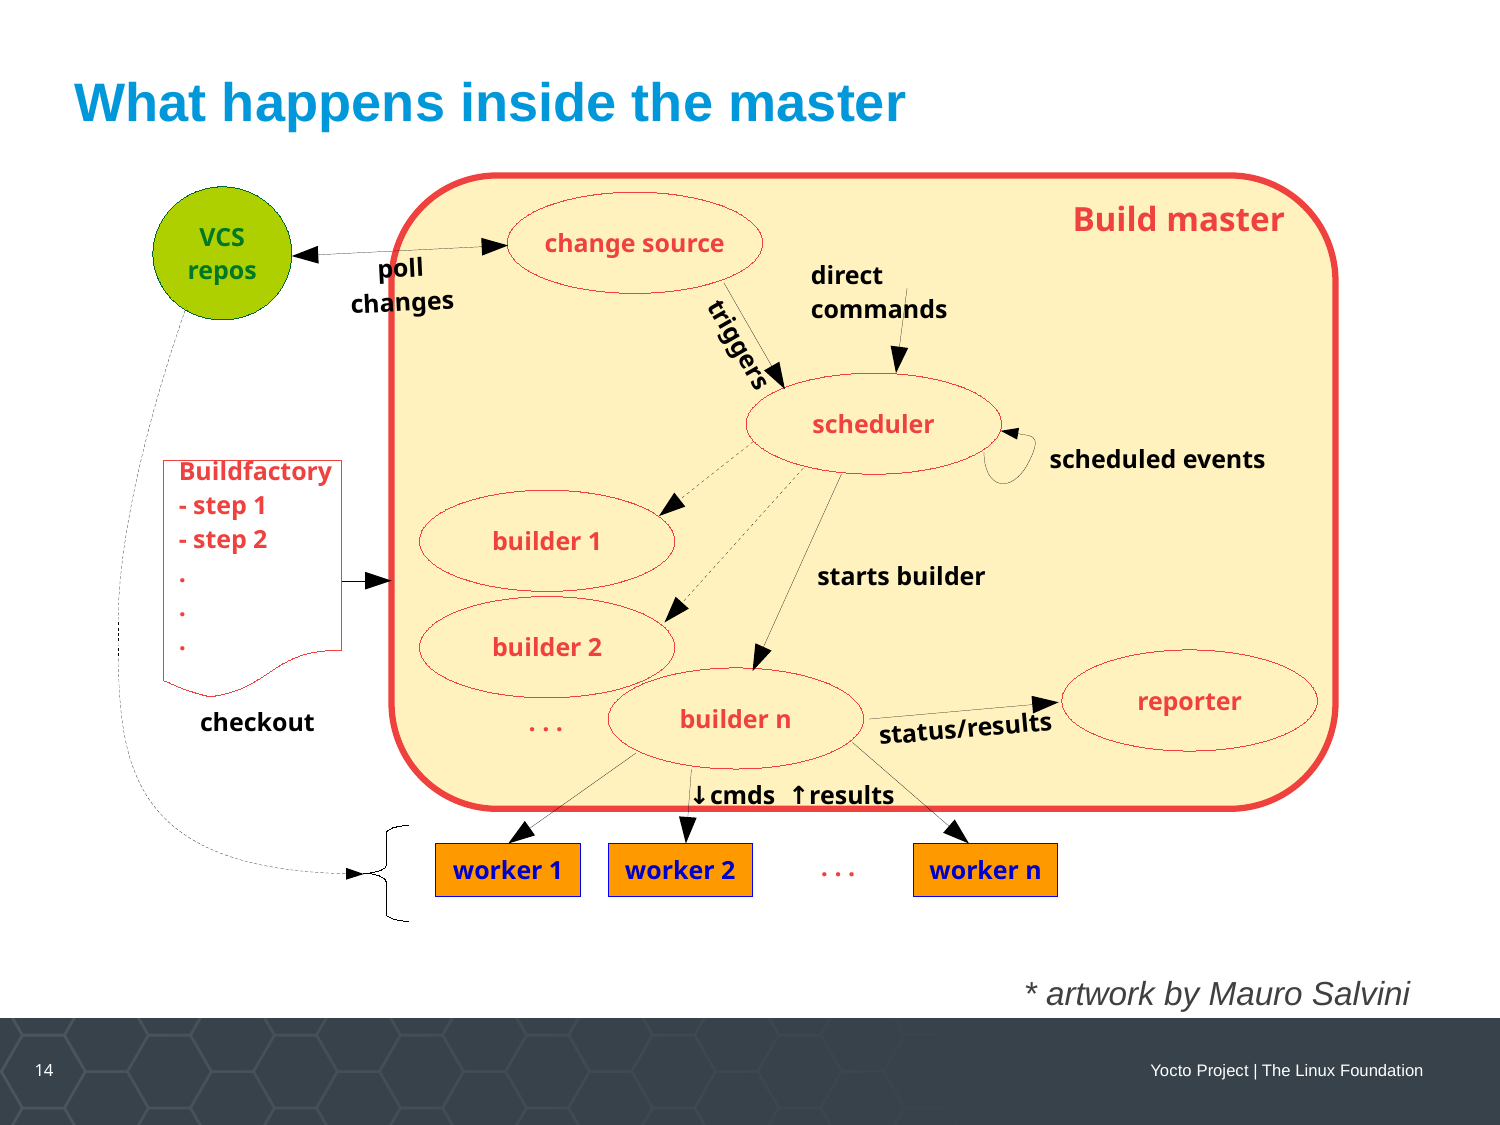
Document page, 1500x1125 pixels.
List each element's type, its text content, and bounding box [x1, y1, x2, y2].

text_box Buildfactory - step 1 - step 2 . . . [163, 460, 342, 697]
picture [0, 0, 1500, 1125]
text_box direct commands [796, 250, 1041, 357]
text_box builder 1 [419, 490, 675, 592]
text_box ↓cmds ↑results [674, 770, 919, 876]
text_box scheduled events [1034, 434, 1313, 541]
text_box scheduler [746, 373, 1002, 475]
text_box [559, 748, 733, 809]
text_box worker 2 [608, 843, 753, 897]
text_box builder 2 [419, 596, 675, 697]
text_box reporter [1061, 649, 1318, 752]
text_box checkout [185, 697, 342, 804]
text_box [919, 802, 927, 809]
text_box starts builder [802, 550, 1081, 657]
text_box worker 1 [435, 843, 581, 897]
text_box Build master [1057, 188, 1336, 242]
text_box worker n [923, 843, 1058, 897]
text_box . . . [513, 697, 631, 759]
text_box VCS repos [152, 186, 292, 320]
text_box . . . [805, 842, 923, 904]
text_box [391, 175, 1336, 809]
text_box * artwork by Mauro Salvini [82, 968, 1426, 1021]
text_box What happens inside the master [74, 67, 1424, 154]
text_box builder n [620, 667, 864, 770]
text_box change source [507, 192, 763, 294]
